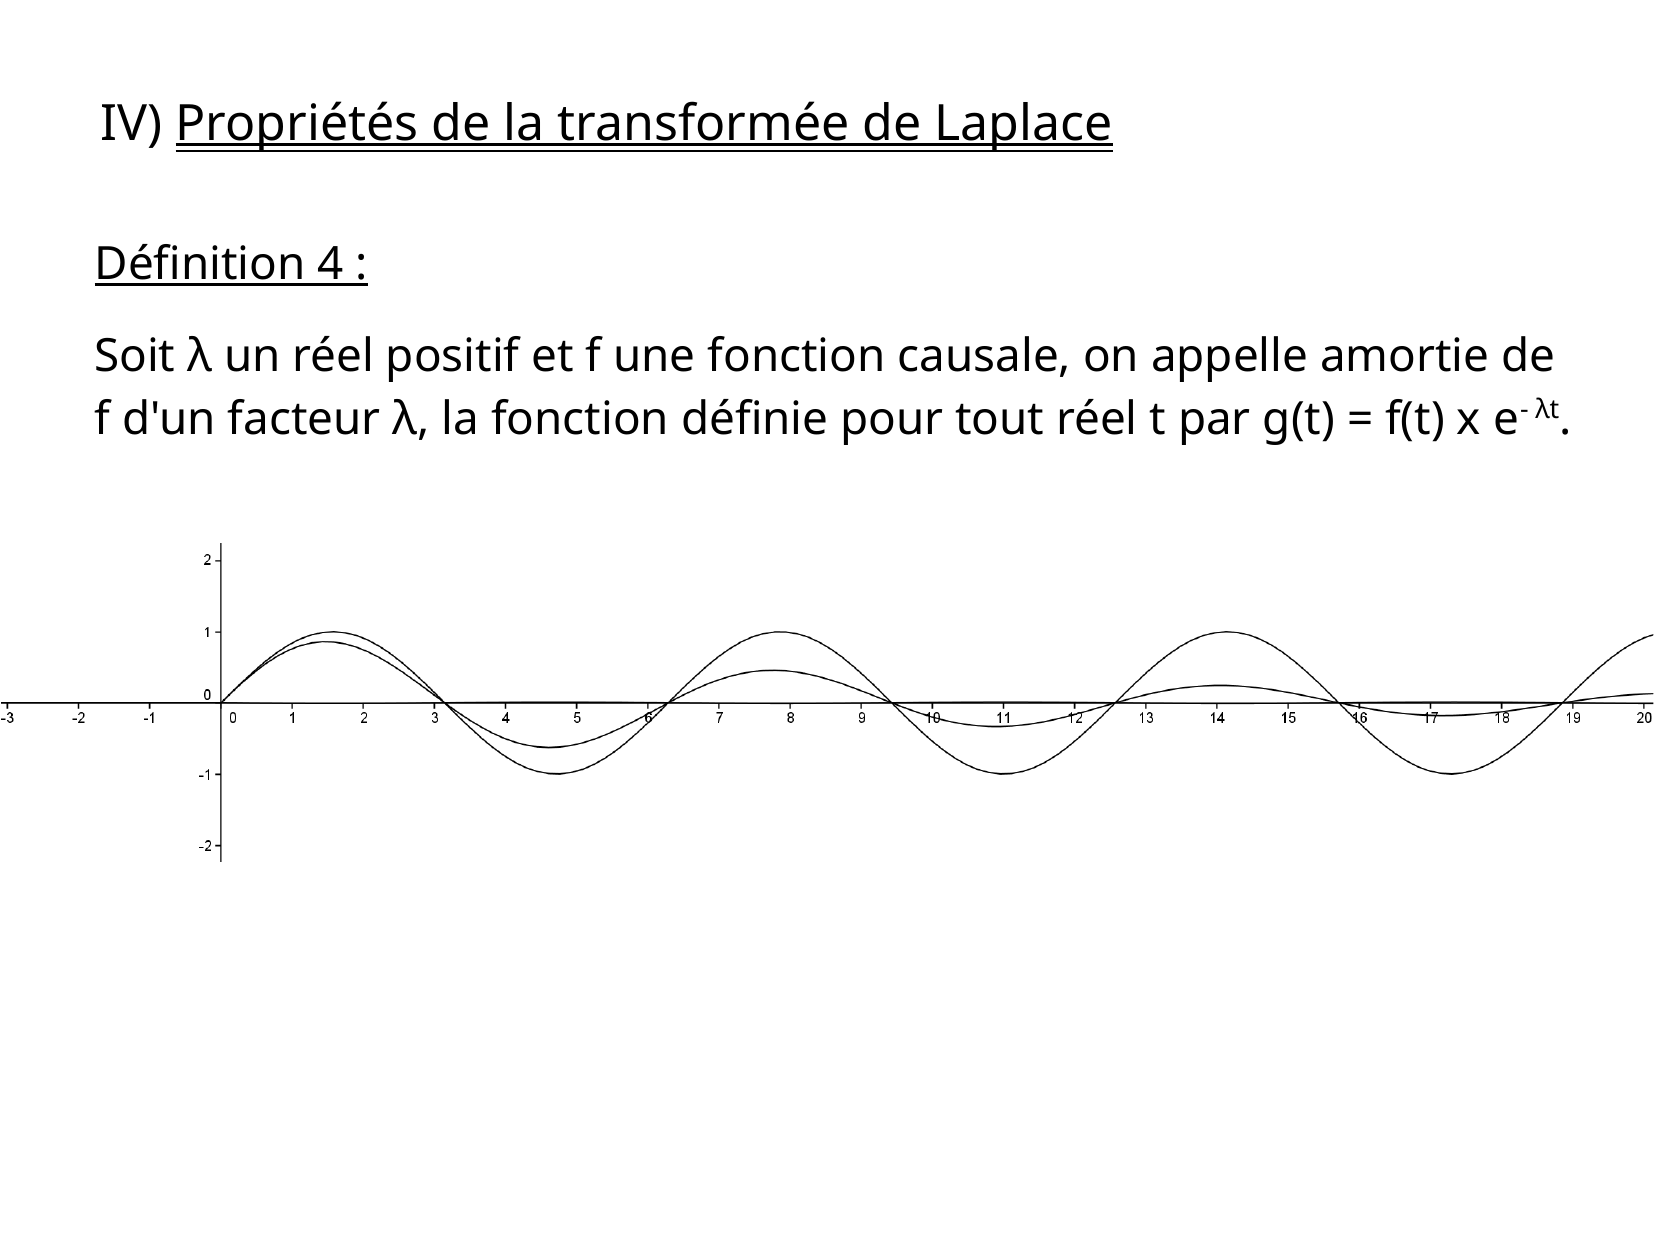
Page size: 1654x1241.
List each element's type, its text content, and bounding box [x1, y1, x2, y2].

title IV) Propriétés de la transformée de Laplace [82, 17, 1571, 225]
picture [1, 543, 1654, 862]
list Définition 4 : Soit λ un réel positif et f une fonction causale, on appelle amortie de f d'un facteur λ, la fonction définie pour tout réel t par g(t) = f(t) x e- λt. [94, 230, 1583, 520]
